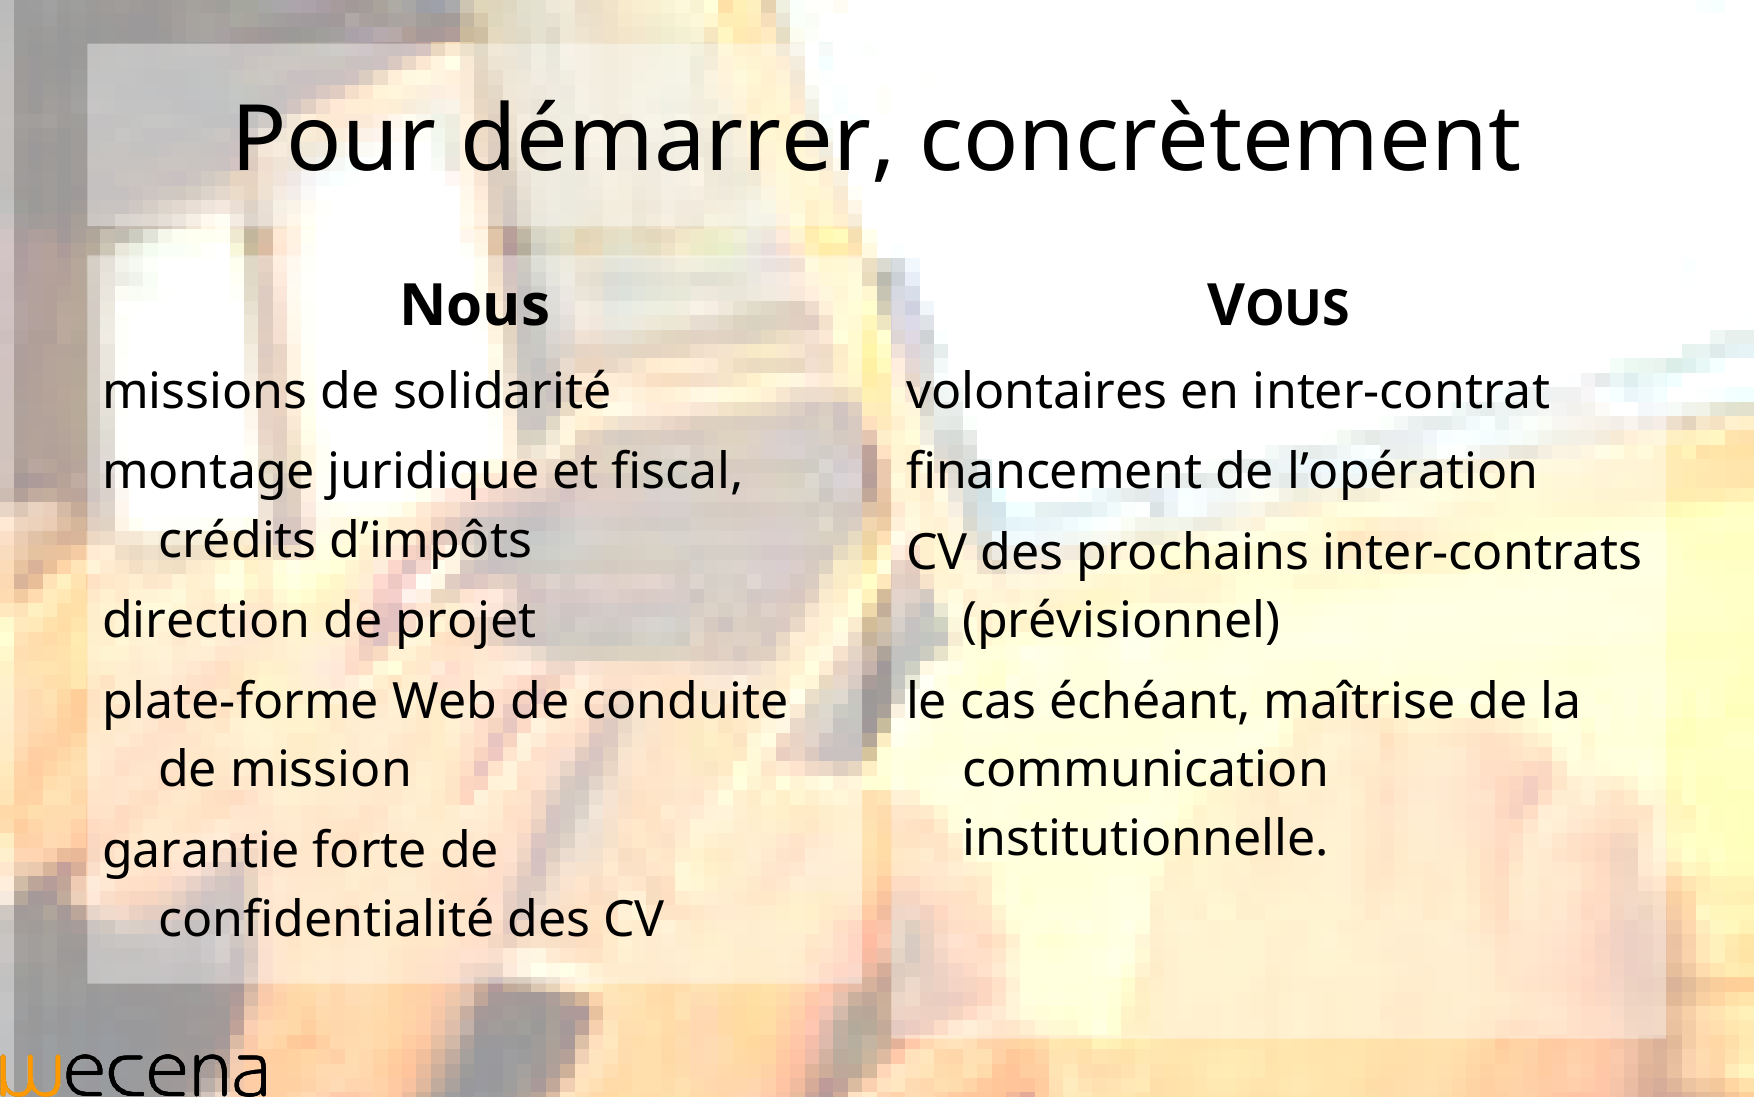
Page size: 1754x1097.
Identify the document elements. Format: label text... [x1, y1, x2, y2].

list Nous missions de solidarité montage juridique et fiscal, crédits d’impôts direction de projet plate-forme Web de conduite de mission garantie forte de confidentialité des CV [87, 255, 863, 984]
picture [0, 0, 1754, 1097]
title Pour démarrer, concrètement [87, 43, 1666, 227]
list VOUS volontaires en inter-contrat financement de l’opération CV des prochains inter-contrats (prévisionnel) le cas échéant, maîtrise de la communication institutionnelle. [891, 255, 1666, 1039]
